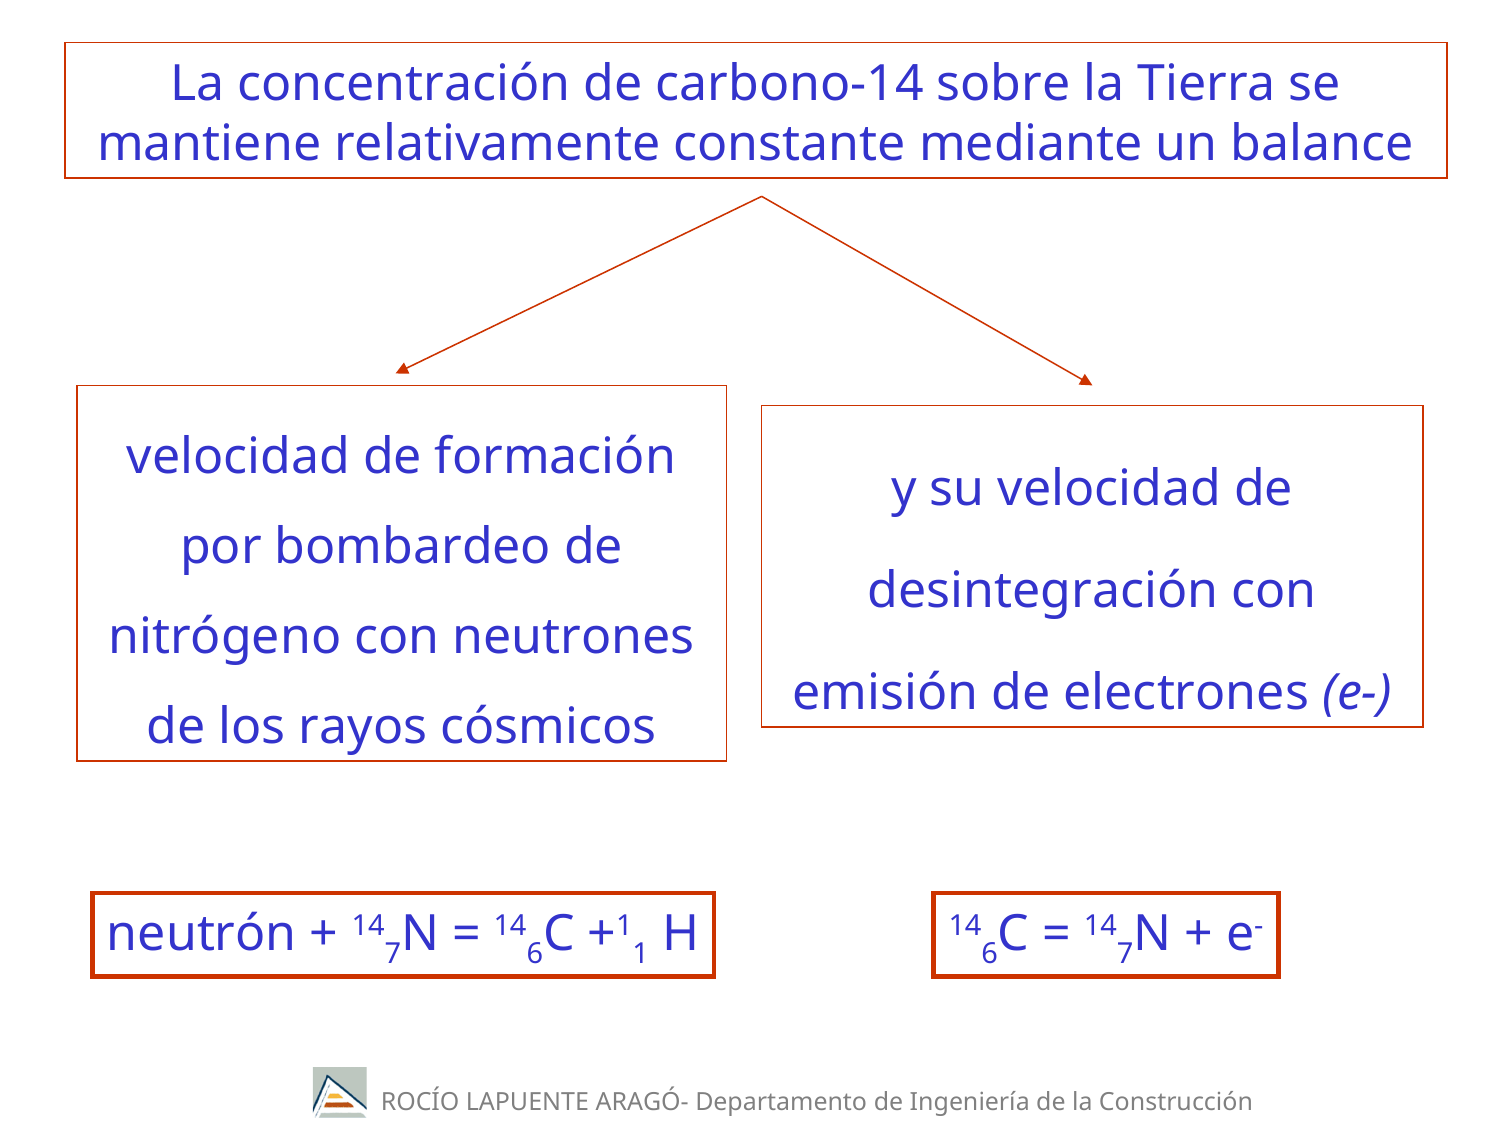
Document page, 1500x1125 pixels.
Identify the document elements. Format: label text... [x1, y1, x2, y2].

text_box y su velocidad de desintegración con emisión de electrones (e-) [761, 405, 1424, 728]
text_box 146C = 147N + e- [933, 893, 1279, 977]
text_box La concentración de carbono-14 sobre la Tierra se mantiene relativamente constante mediante un balance [64, 42, 1447, 179]
text_box velocidad de formación por bombardeo de nitrógeno con neutrones de los rayos cósmicos [76, 385, 727, 761]
text_box neutrón + 147N = 146C +11 H [92, 893, 714, 977]
